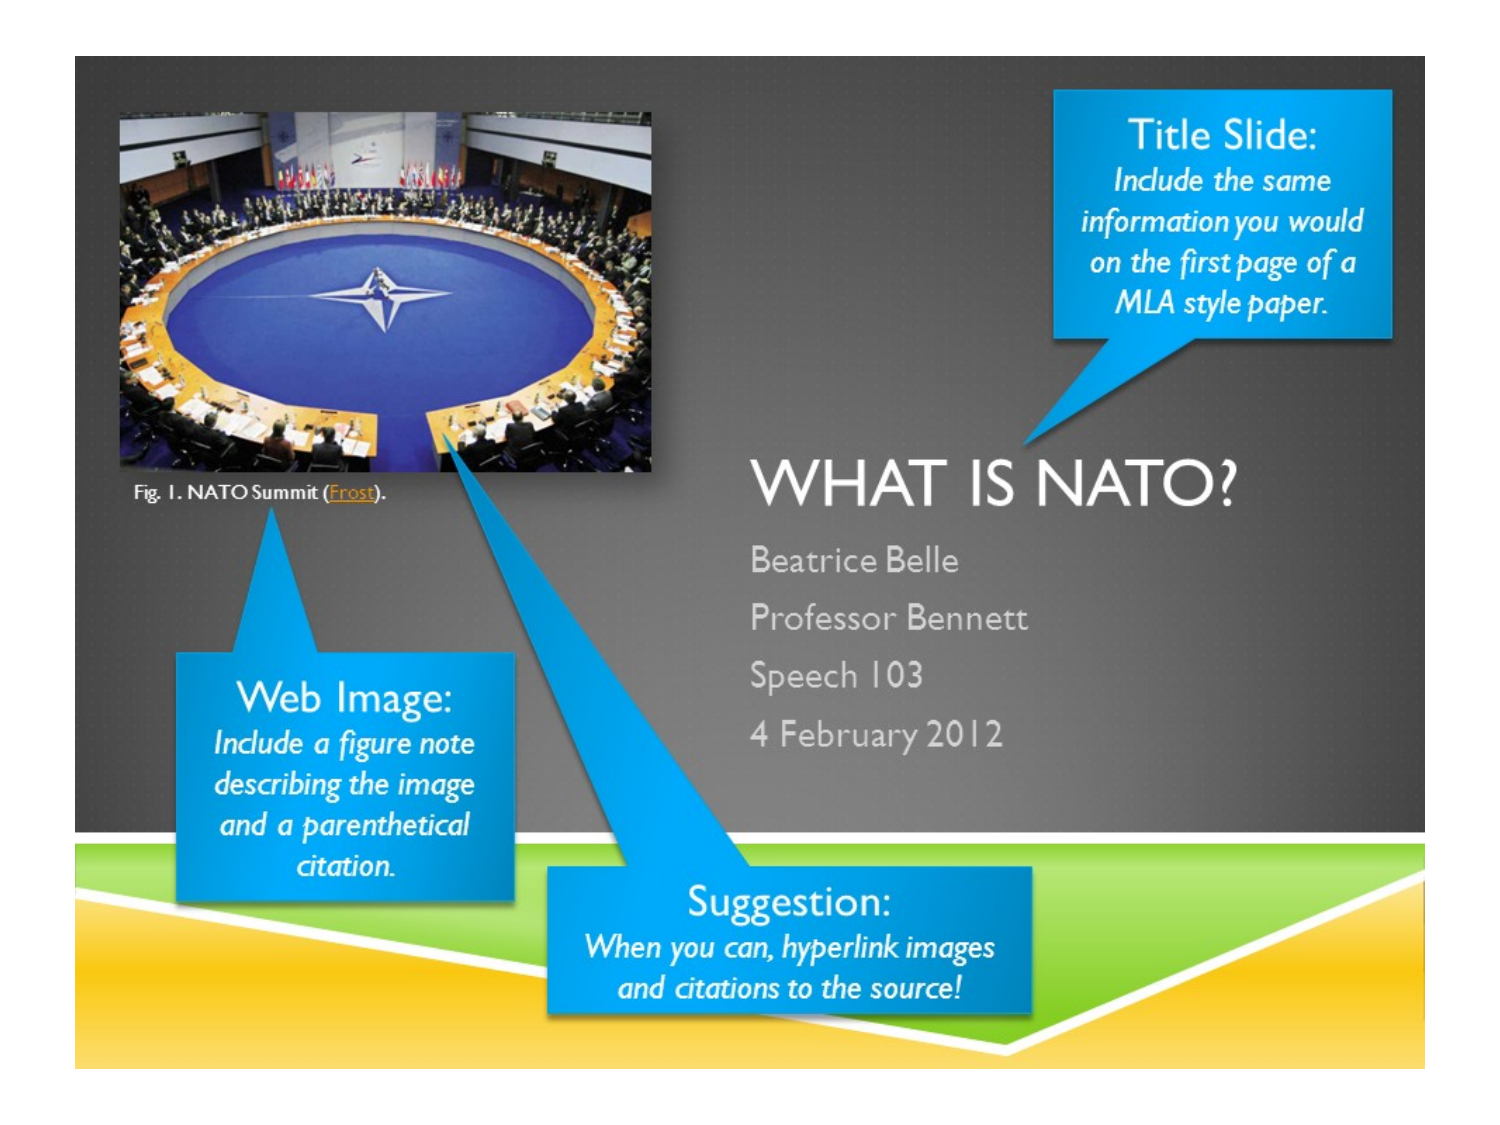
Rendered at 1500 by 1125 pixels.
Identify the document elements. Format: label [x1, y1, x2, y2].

picture [75, 56, 1425, 1069]
